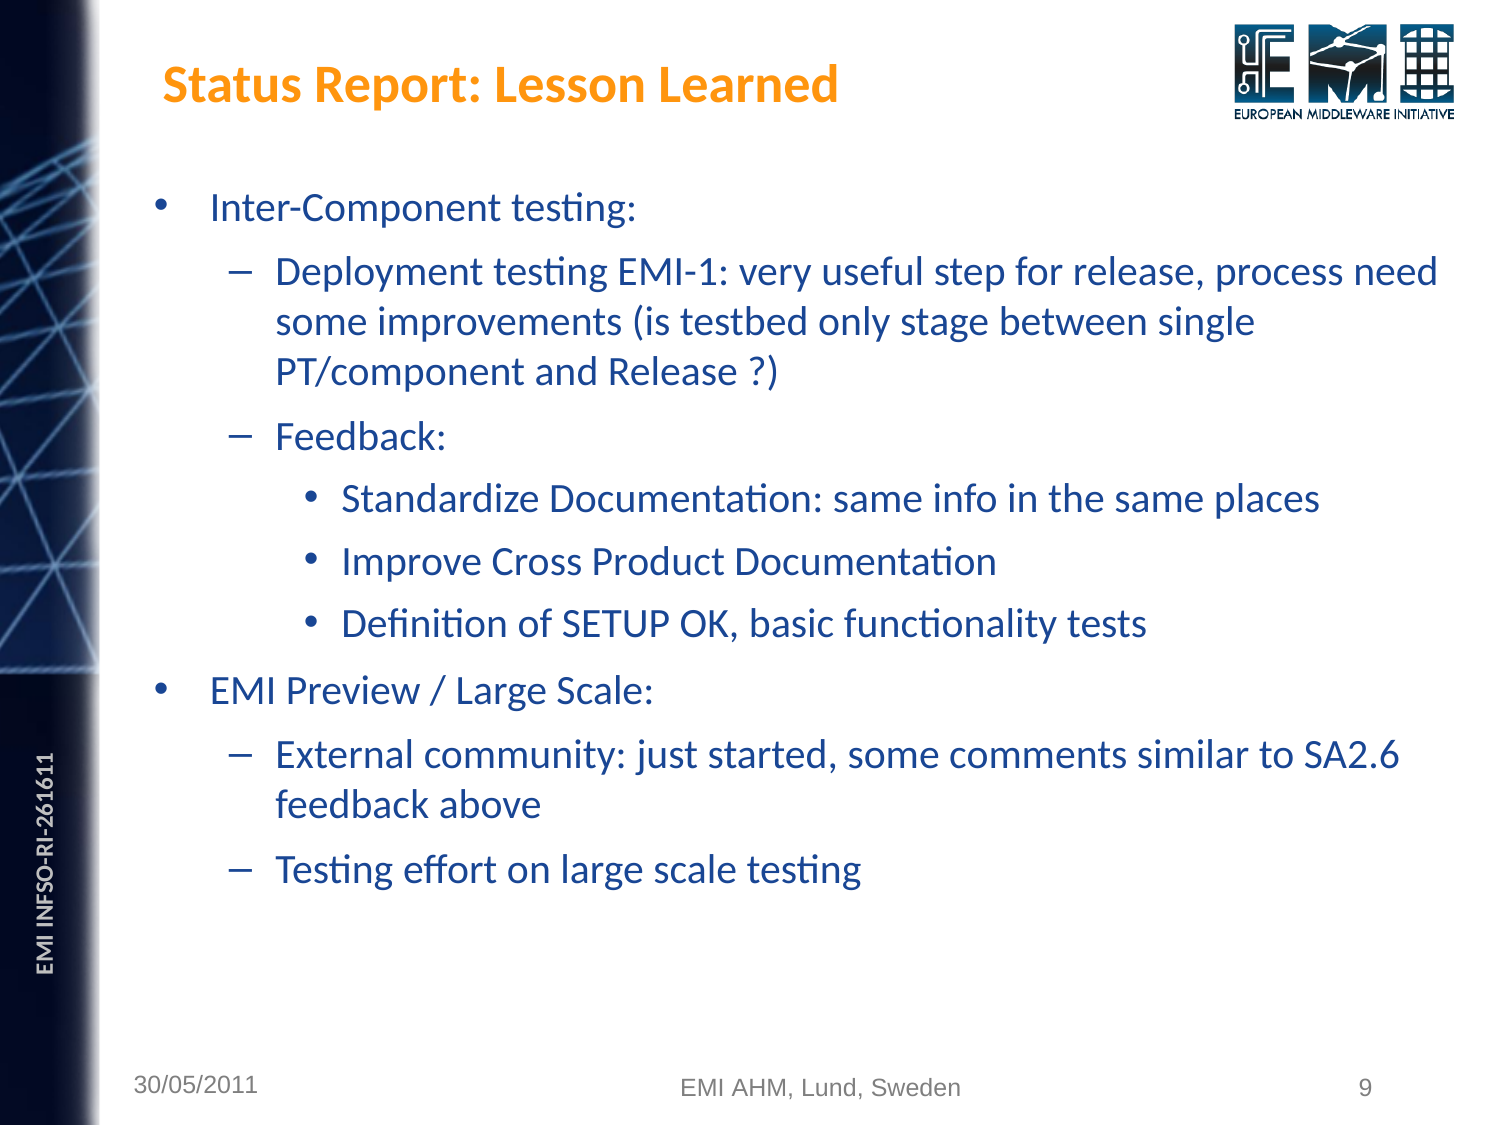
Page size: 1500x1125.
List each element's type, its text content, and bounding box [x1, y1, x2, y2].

text_box 30/05/2011 [118, 1061, 301, 1123]
picture [1185, 8, 1500, 140]
picture [0, 0, 111, 1125]
text_box <number> [1343, 1063, 1426, 1123]
text_box EMI AHM, Lund, Sweden [298, 1063, 1344, 1124]
list Inter-Component testing: Deployment testing EMI-1: very useful step for release, process need some improvements (is testbed only stage between single PT/component and Release ?) Feedback: Standardize Documentation: same info in the same places Improve Cross Product Documentation Definition of SETUP OK, basic functionality tests EMI Preview / Large Scale: External community: just started, some comments similar to SA2.6 feedback above Testing effort on large scale testing [138, 171, 1463, 1014]
text_box Status Report: Lesson Learned [147, 40, 1195, 122]
